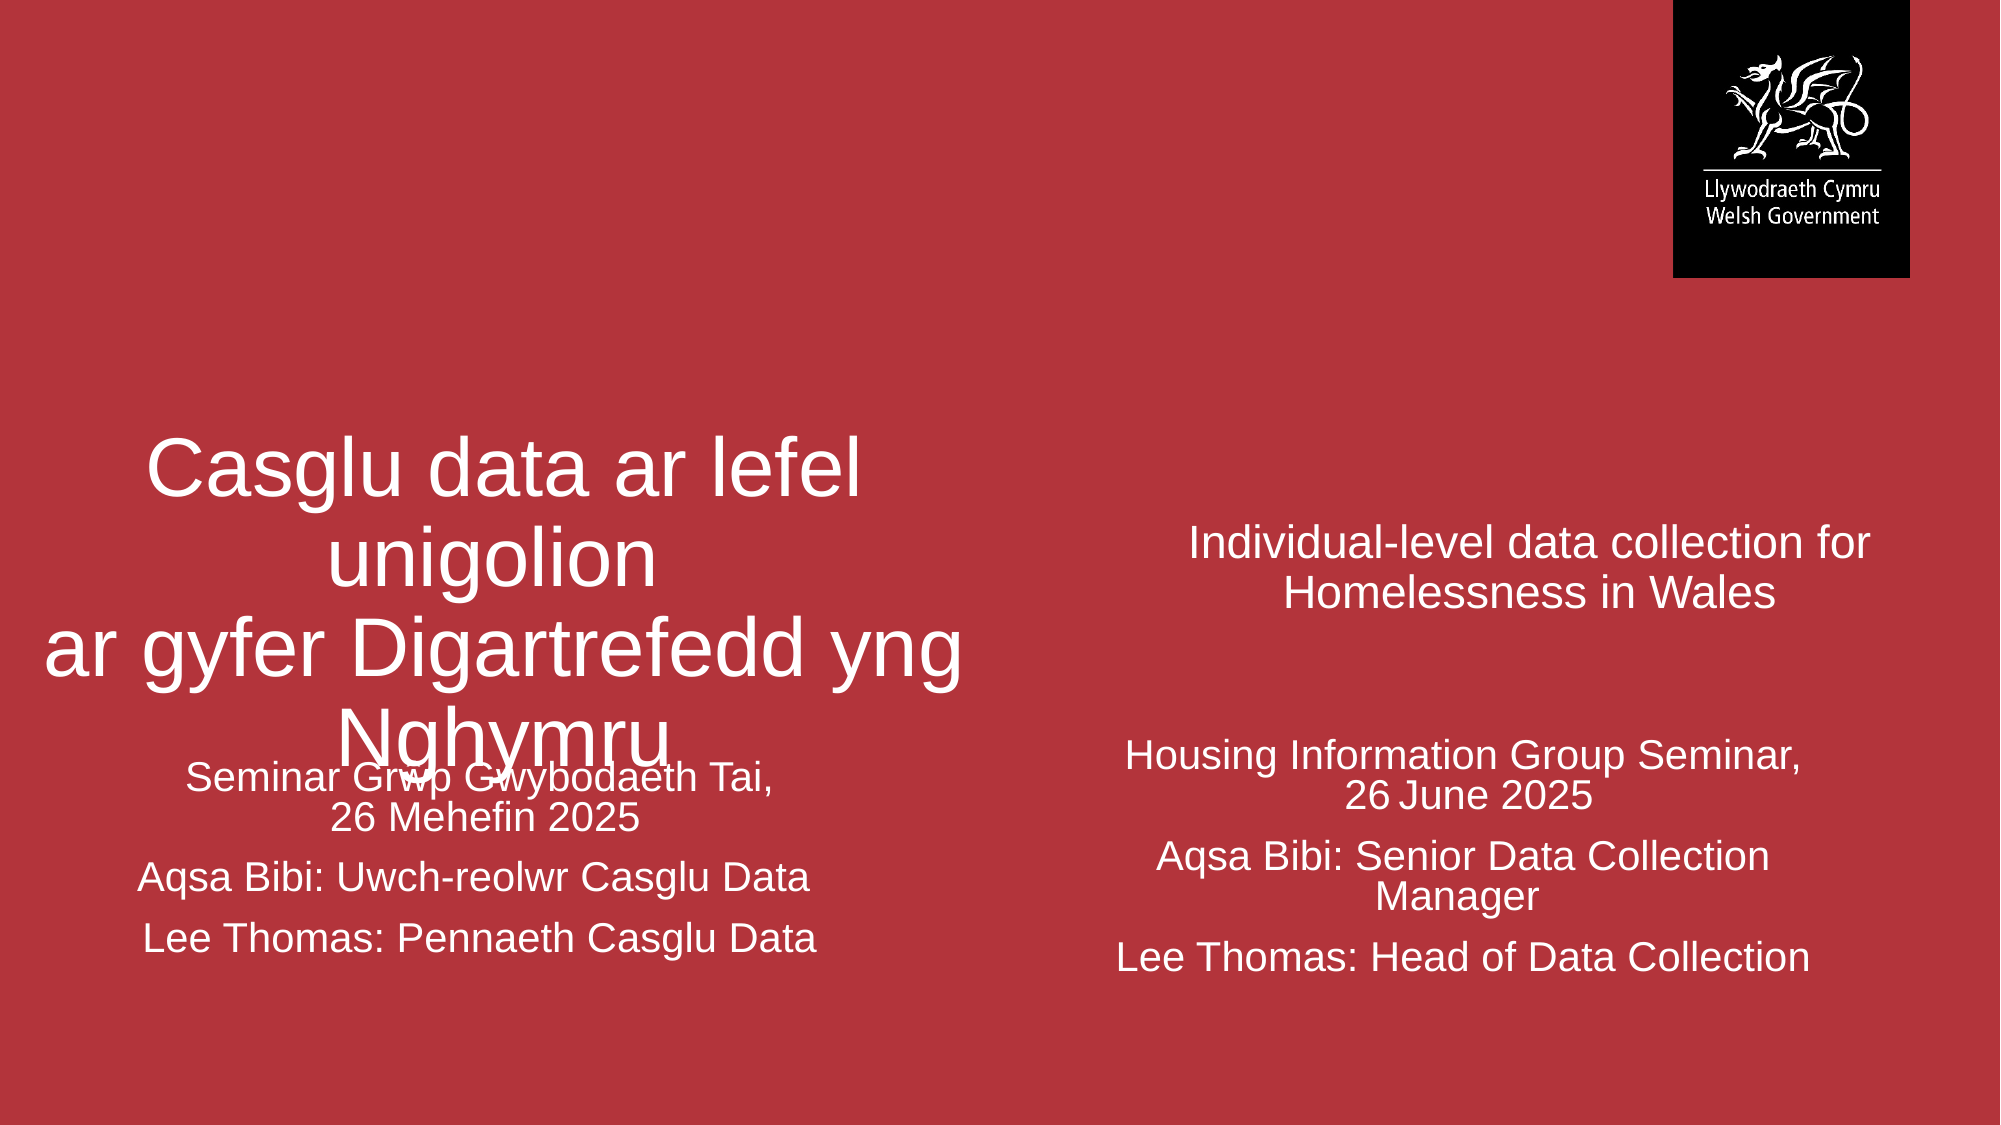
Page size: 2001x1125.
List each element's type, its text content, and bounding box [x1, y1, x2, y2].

text_box Seminar Grŵp Gwybodaeth Tai, 26 Mehefin 2025 Aqsa Bibi: Uwch-reolwr Casglu Data Lee Thomas: Pennaeth Casglu Data [65, 777, 894, 980]
text_box Casglu data ar lefel unigolion ar gyfer Digartrefedd yng Nghymru [0, 417, 1054, 777]
subtitle Housing Information Group Seminar, 26 June 2025 Aqsa Bibi: Senior Data Collection Manager Lee Thomas: Head of Data Collection [1069, 729, 1858, 1002]
title Individual-level data collection for Homelessness in Wales [1054, 507, 2000, 687]
